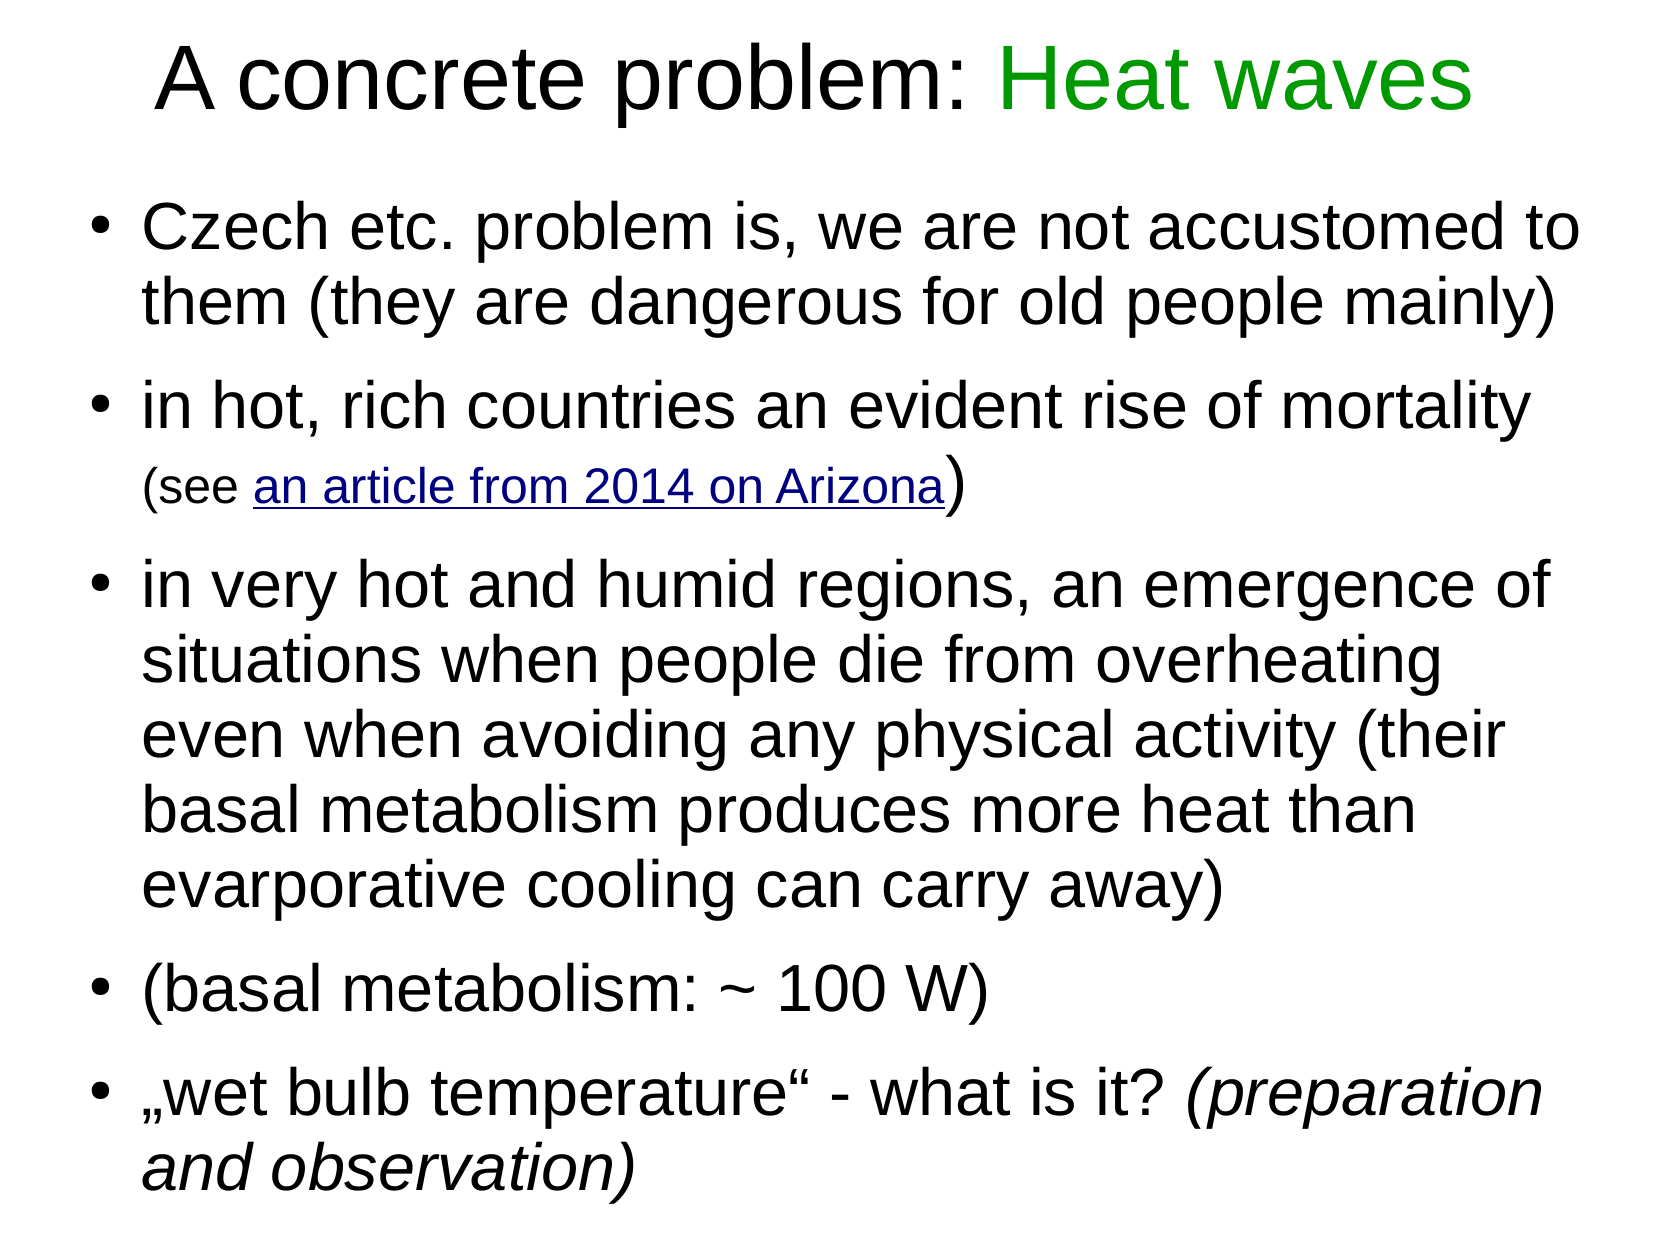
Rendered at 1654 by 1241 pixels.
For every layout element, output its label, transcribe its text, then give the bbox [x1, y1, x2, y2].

title A concrete problem: Heat waves [82, 26, 1548, 130]
list Czech etc. problem is, we are not accustomed to them (they are dangerous for old people mainly) in hot, rich countries an evident rise of mortality (see an article from 2014 on Arizona) in very hot and humid regions, an emergence of situations when people die from overheating even when avoiding any physical activity (their basal metabolism produces more heat than evarporative cooling can carry away) (basal metabolism: ~ 100 W) „wet bulb temperature“ - what is it? (preparation and observation) [70, 189, 1607, 1217]
